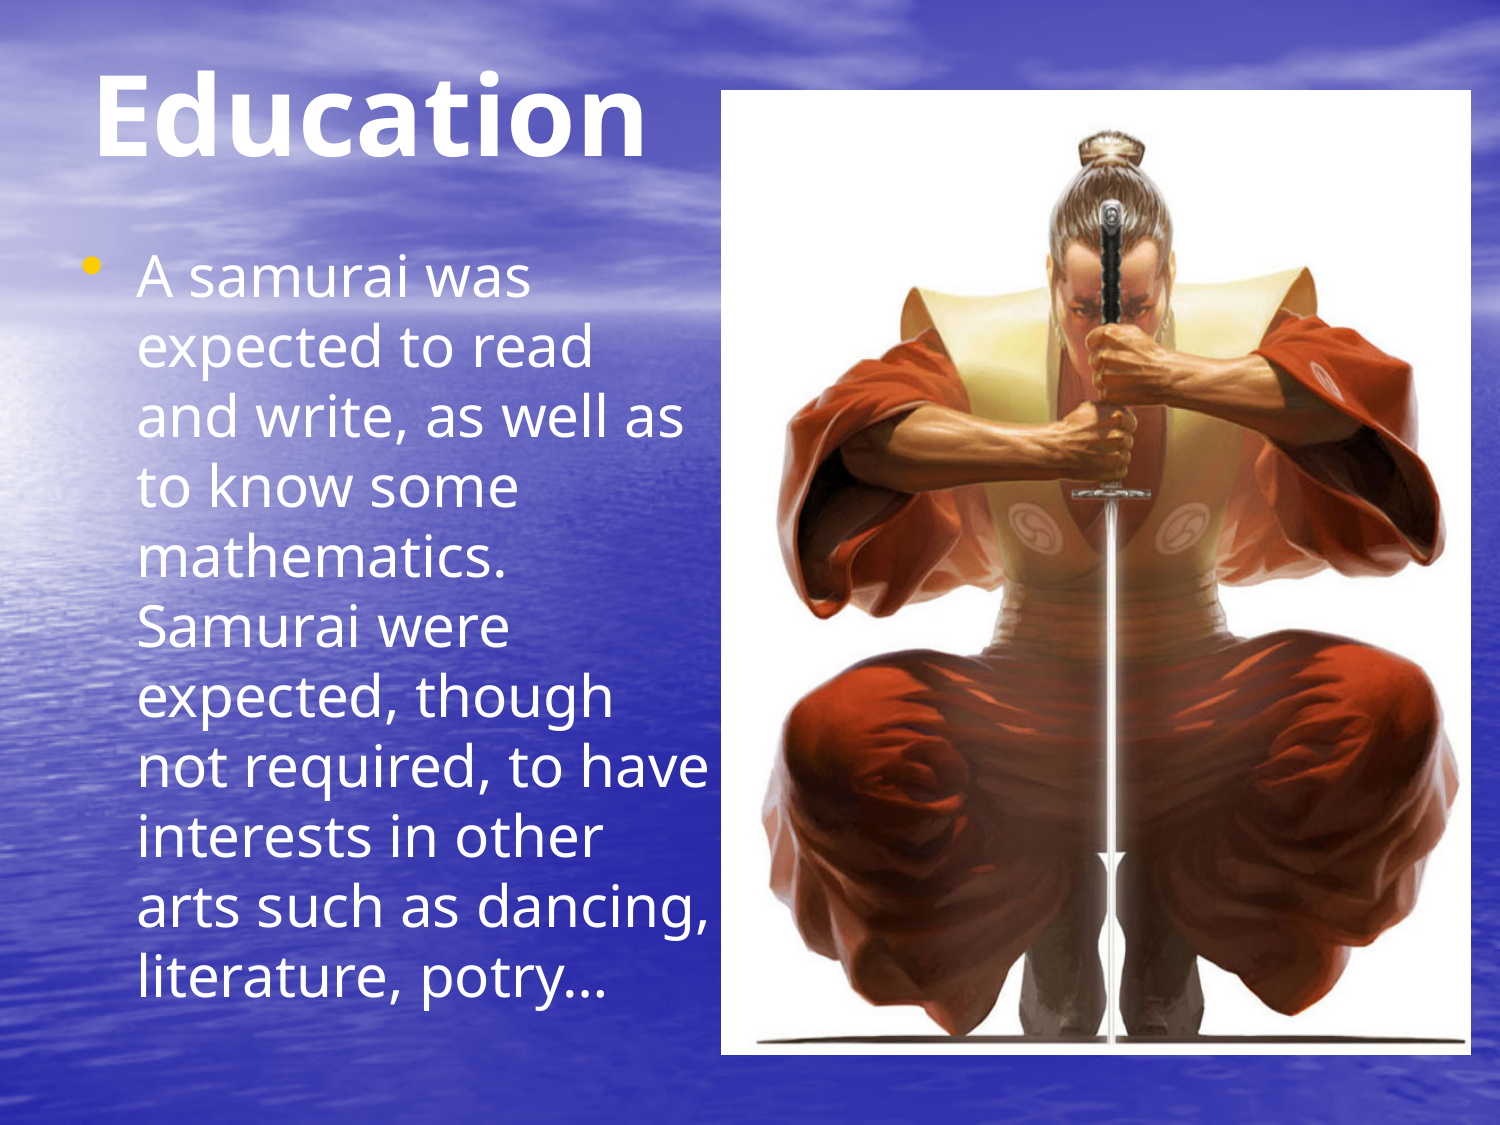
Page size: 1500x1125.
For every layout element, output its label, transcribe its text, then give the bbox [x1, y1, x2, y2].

title Education [75, 47, 1425, 231]
picture [0, 0, 1500, 1125]
list A samurai was expected to read and write, as well as to know some mathematics. Samurai were expected, though not required, to have interests in other arts such as dancing, literature, potry… [64, 231, 721, 1047]
